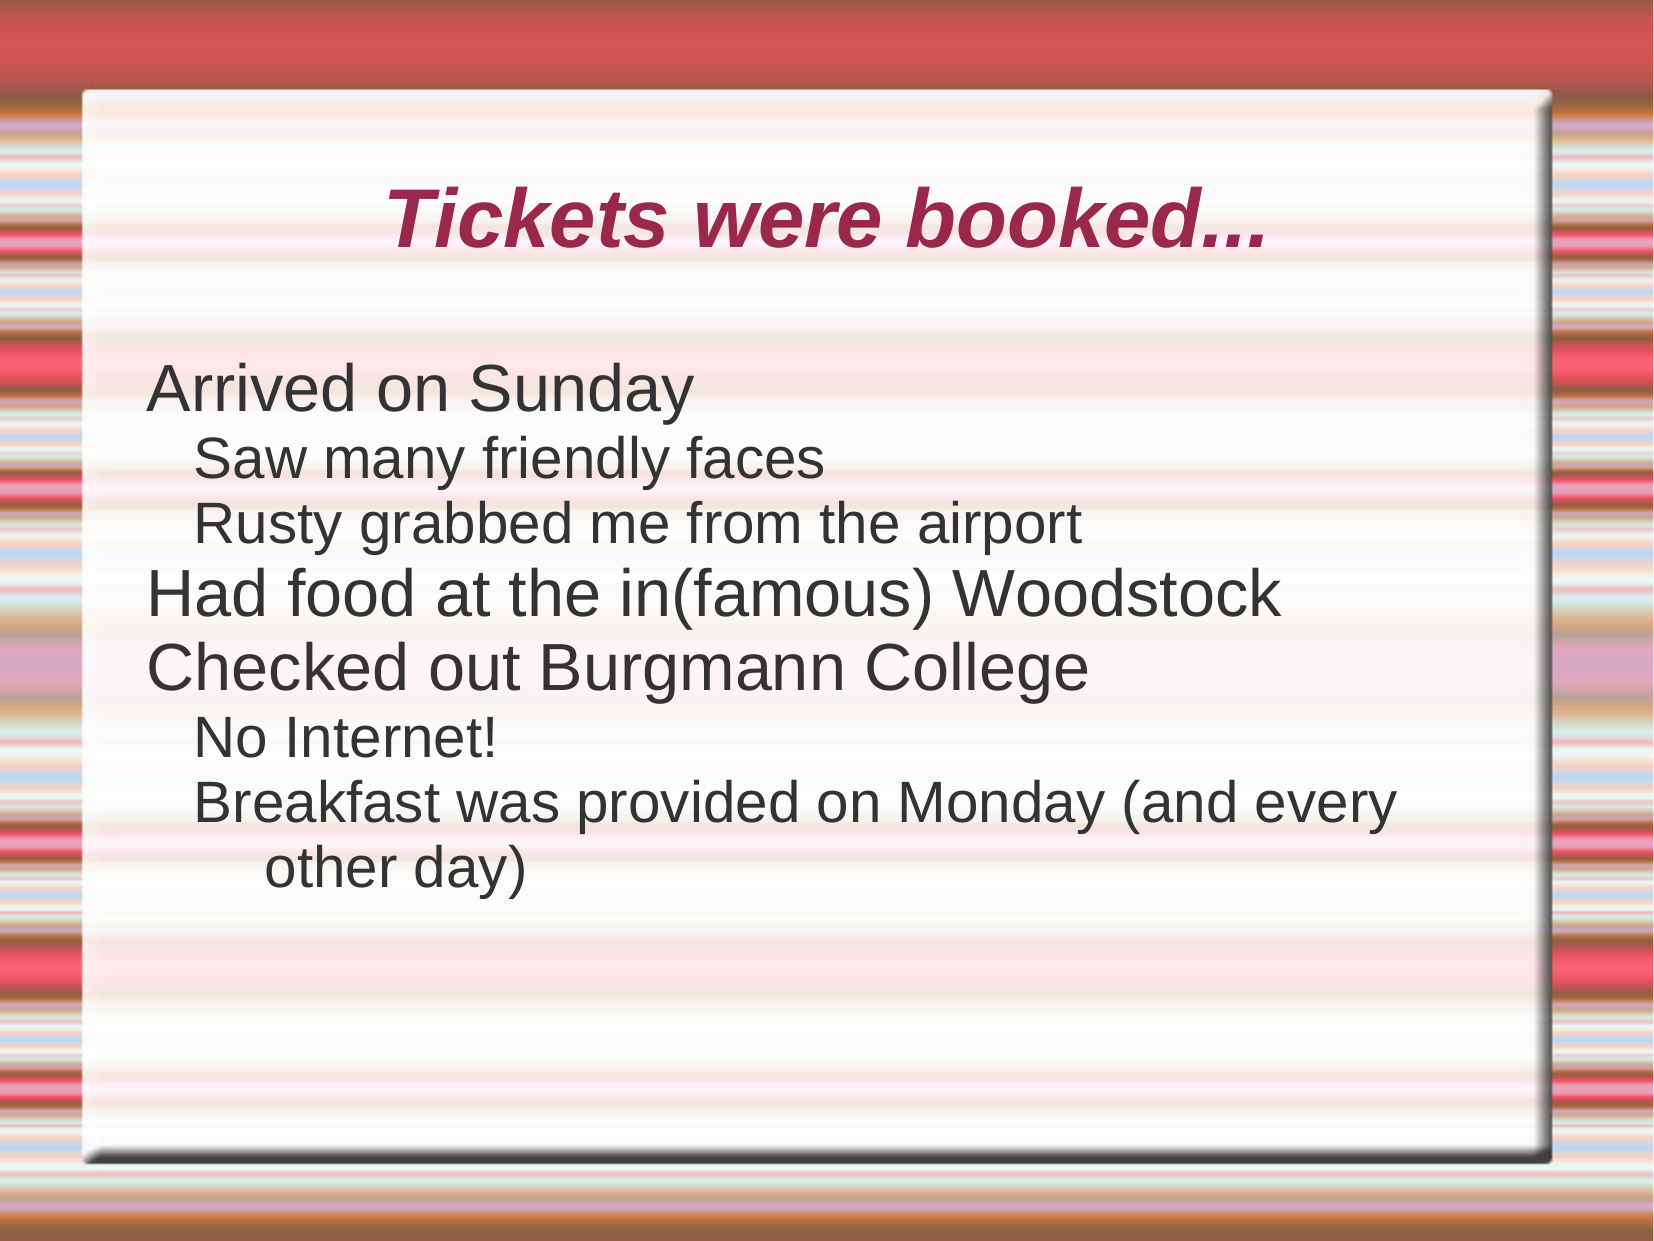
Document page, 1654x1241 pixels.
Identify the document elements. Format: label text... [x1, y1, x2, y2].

list Arrived on Sunday Saw many friendly faces Rusty grabbed me from the airport Had food at the in(famous) Woodstock Checked out Burgmann College No Internet! Breakfast was provided on Monday (and every other day) [134, 350, 1516, 1133]
picture [0, 0, 1654, 1241]
title Tickets were booked... [121, 114, 1534, 322]
